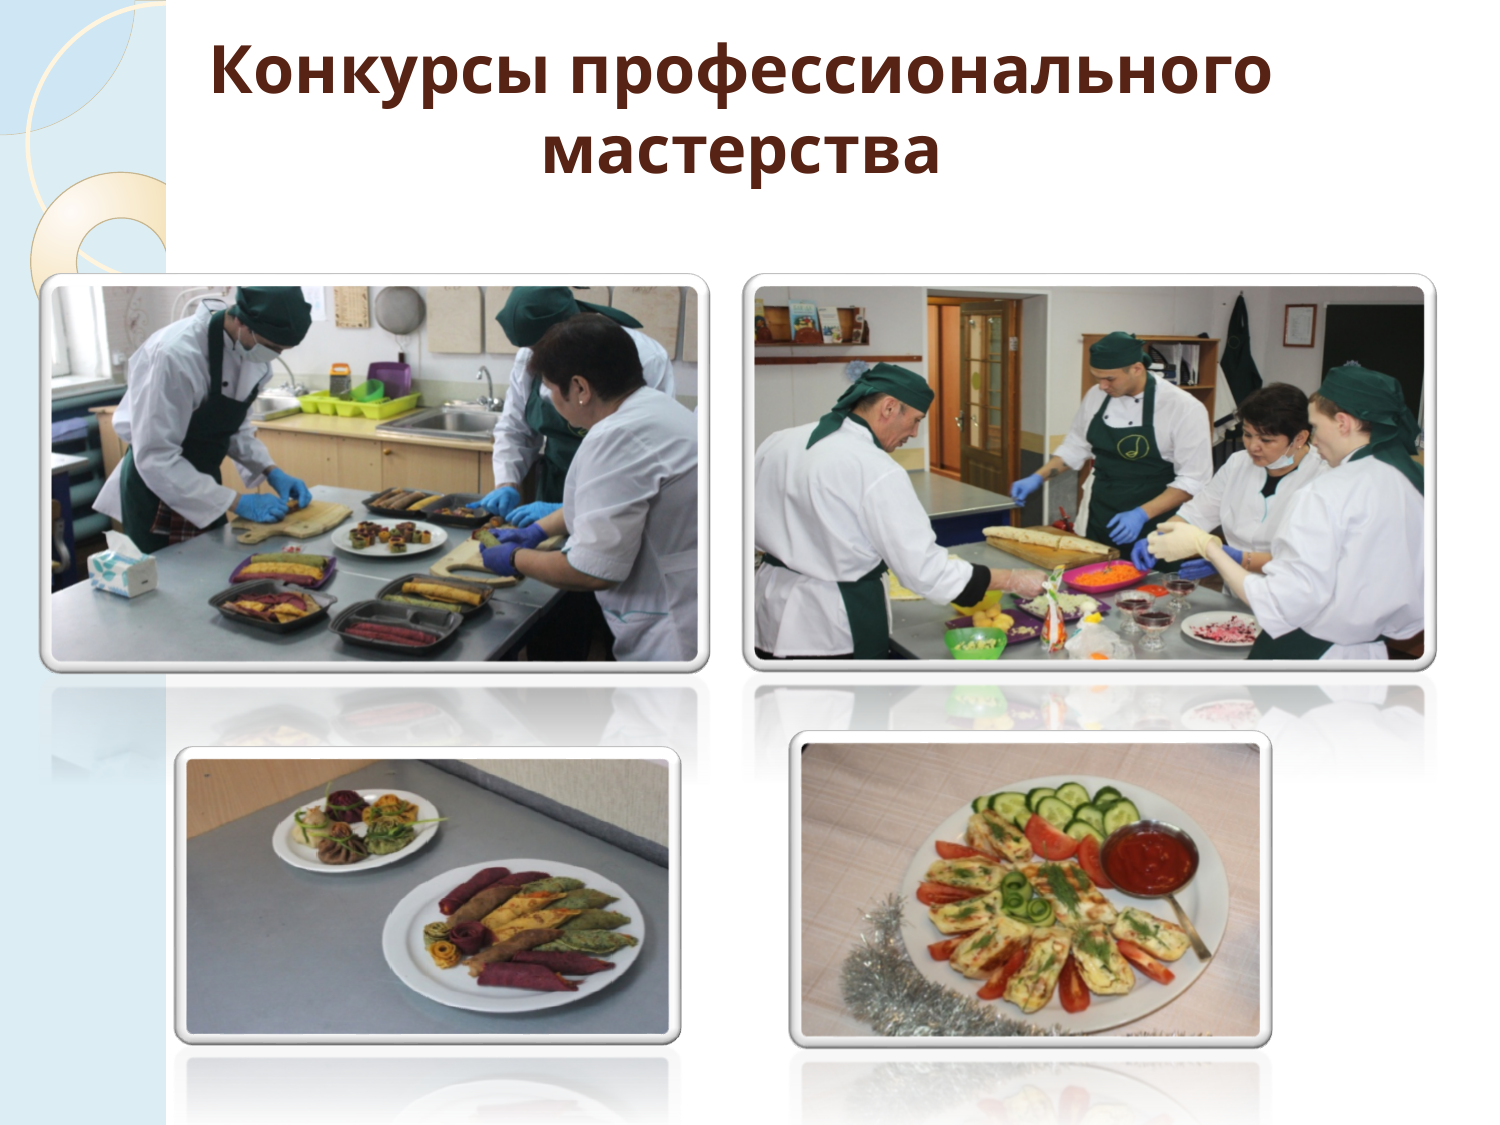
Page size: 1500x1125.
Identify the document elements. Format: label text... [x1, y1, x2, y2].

picture [738, 271, 1441, 1125]
title Конкурсы профессионального мастерства [17, 19, 1466, 102]
picture [35, 271, 714, 1125]
